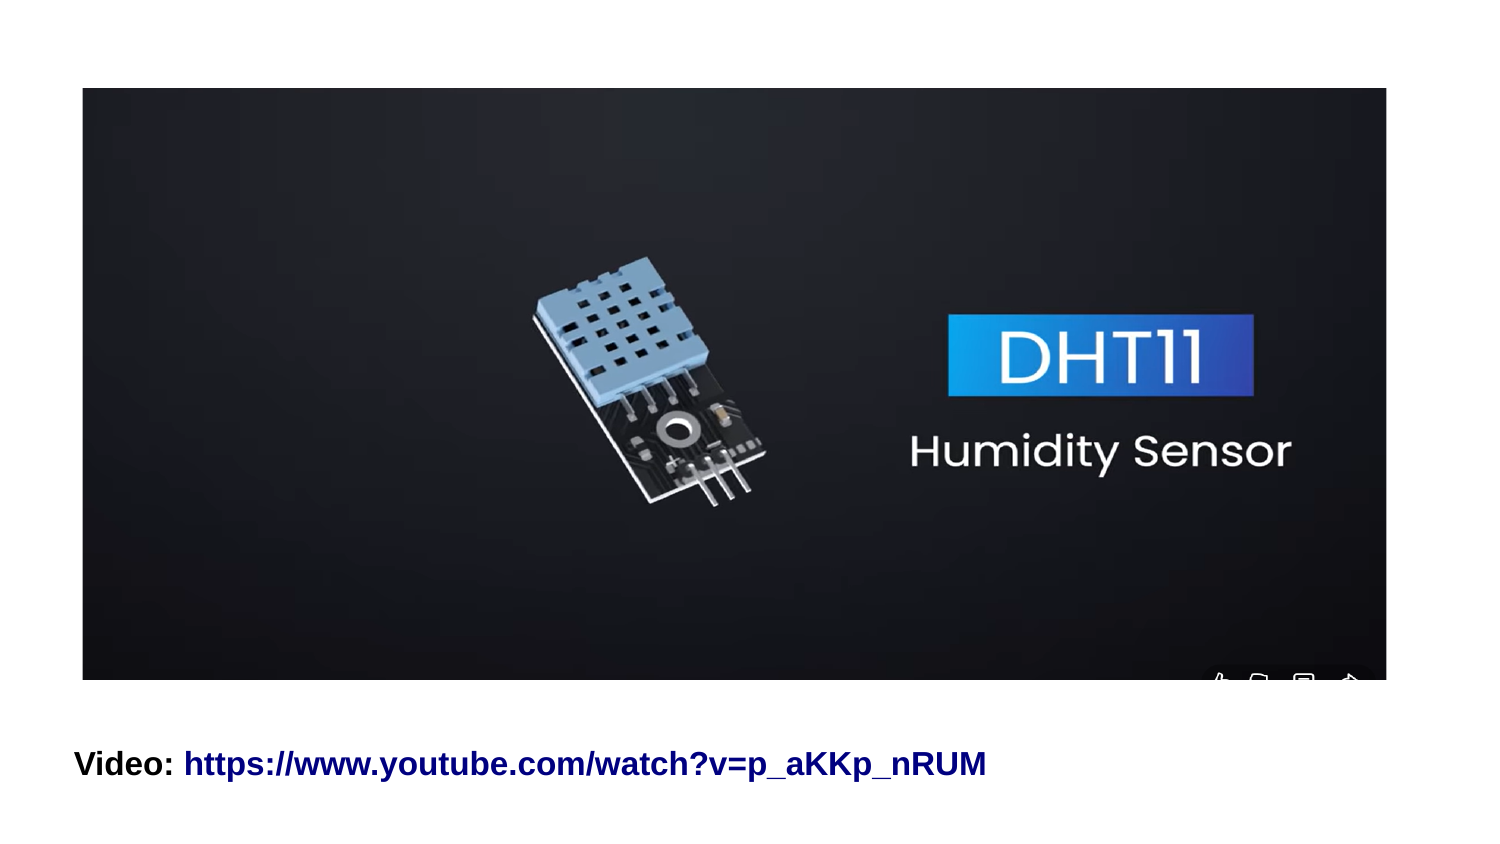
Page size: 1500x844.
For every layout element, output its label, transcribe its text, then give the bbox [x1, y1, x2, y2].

text_box Video: https://www.youtube.com/watch?v=p_aKKp_nRUM [59, 738, 1418, 837]
picture [82, 88, 1387, 680]
